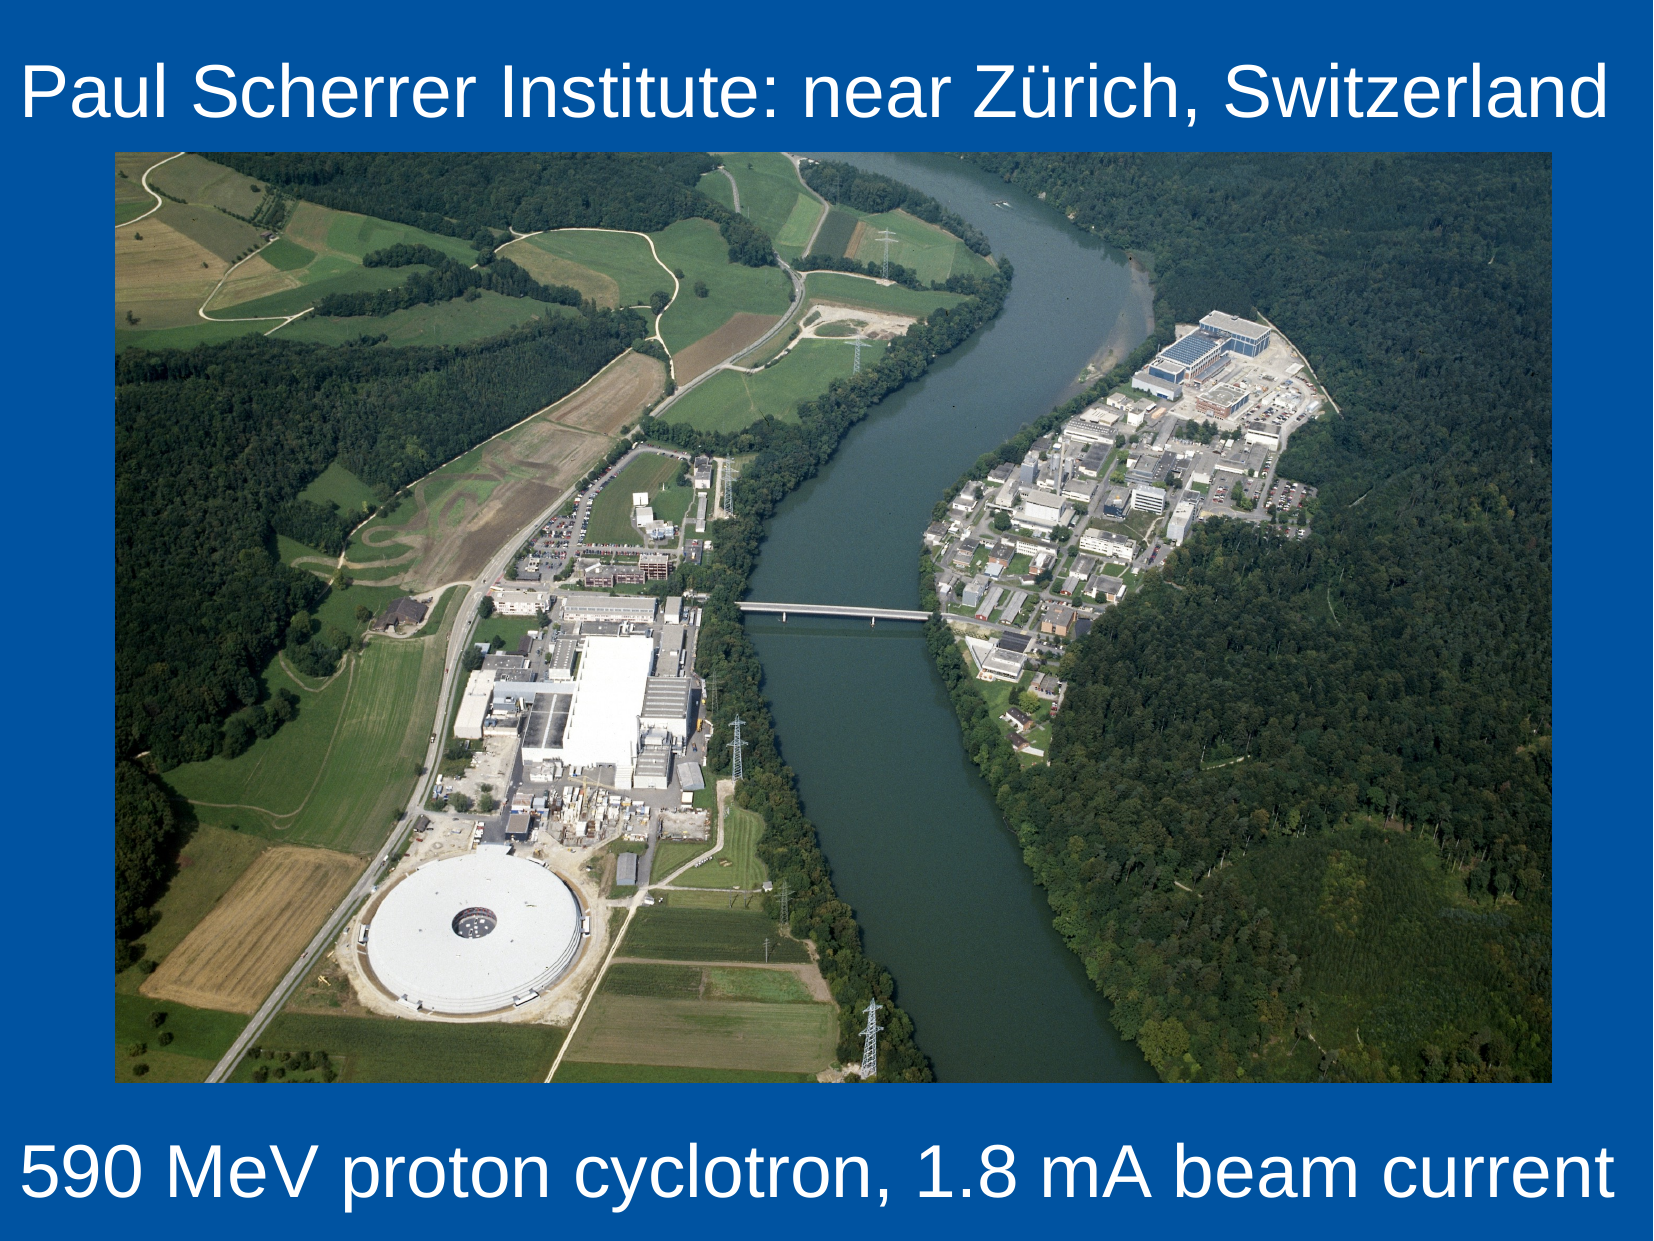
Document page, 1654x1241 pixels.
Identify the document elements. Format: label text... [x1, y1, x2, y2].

text_box Paul Scherrer Institute: near Zürich, Switzerland [0, 37, 1653, 146]
picture [115, 152, 1552, 1083]
text_box 590 MeV proton cyclotron, 1.8 mA beam current [0, 1117, 1653, 1241]
